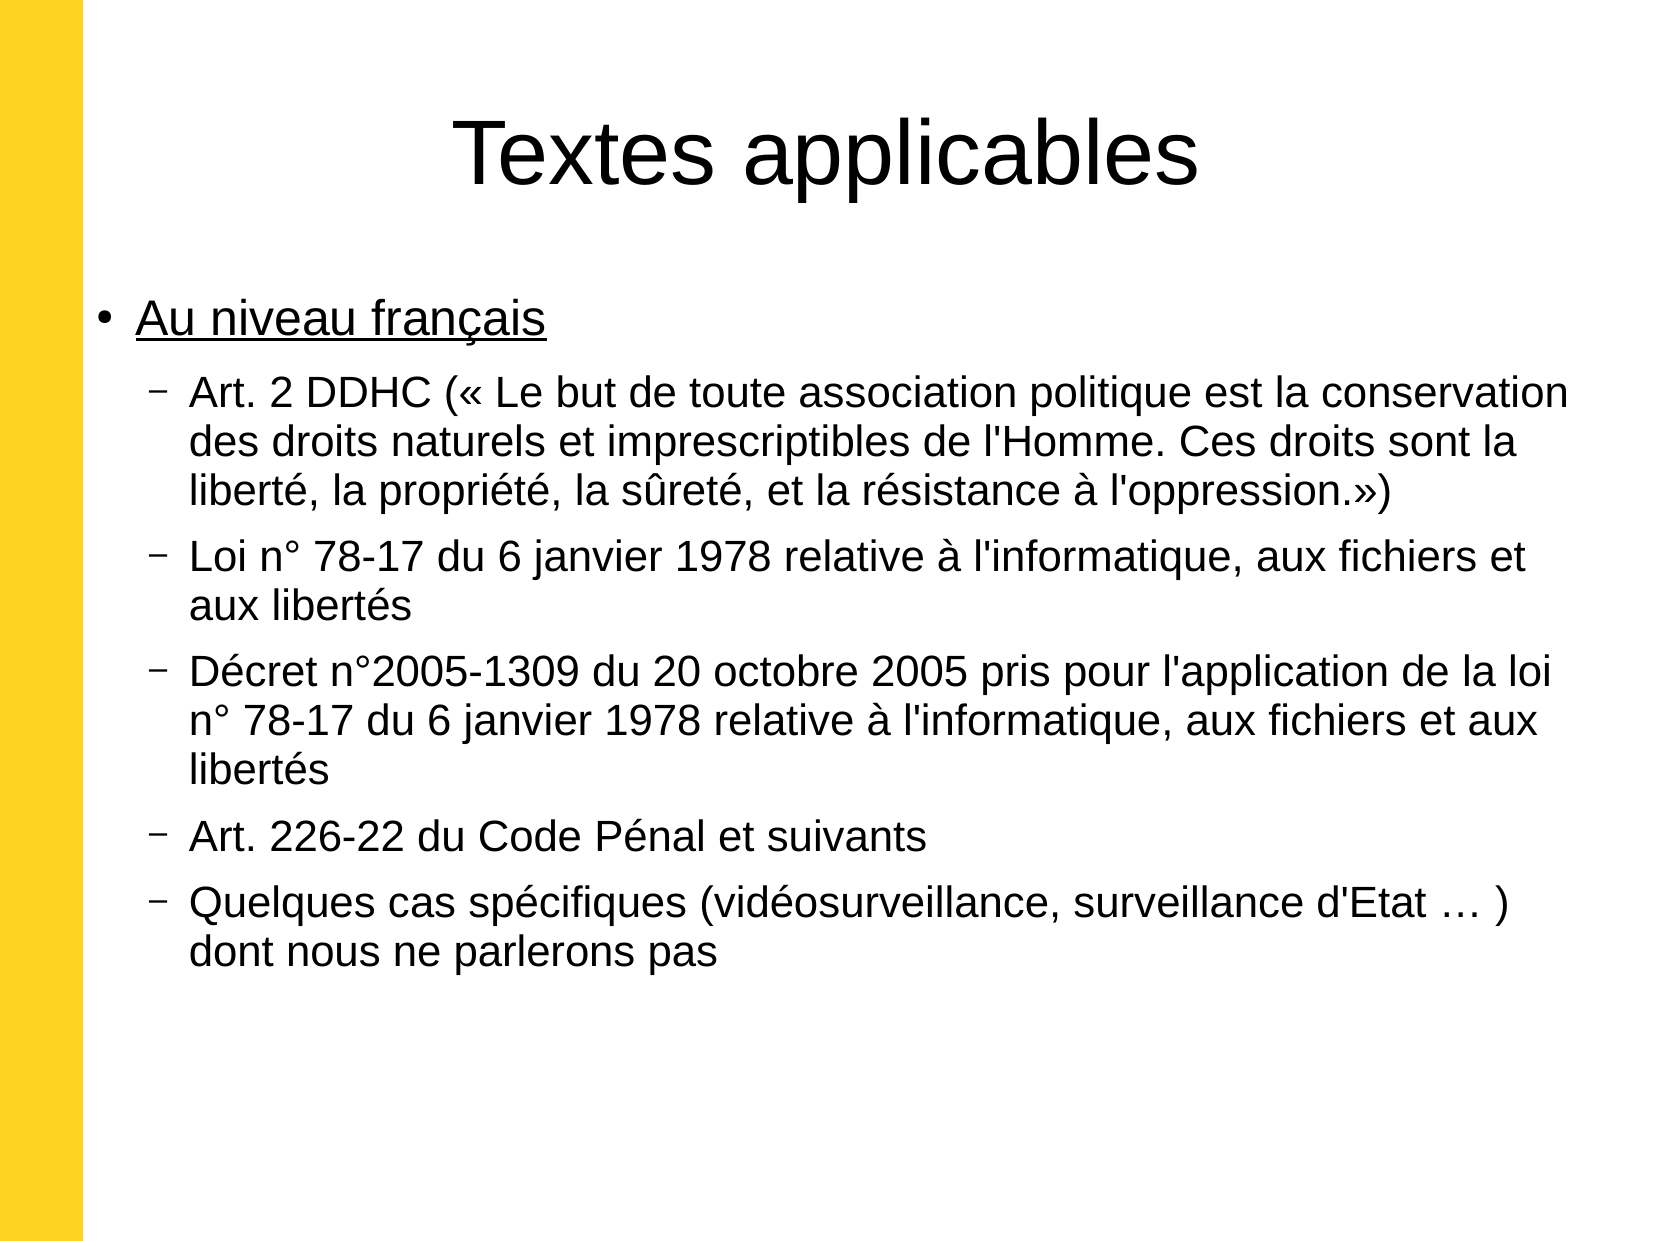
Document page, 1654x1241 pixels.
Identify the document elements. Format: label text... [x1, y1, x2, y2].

text_box [0, 0, 83, 1241]
title Textes applicables [83, 49, 1571, 257]
list Au niveau français Art. 2 DDHC (« Le but de toute association politique est la conservation des droits naturels et imprescriptibles de l'Homme. Ces droits sont la liberté, la propriété, la sûreté, et la résistance à l'oppression.») Loi n° 78-17 du 6 janvier 1978 relative à l'informatique, aux fichiers et aux libertés Décret n°2005-1309 du 20 octobre 2005 pris pour l'application de la loi n° 78-17 du 6 janvier 1978 relative à l'informatique, aux fichiers et aux libertés Art. 226-22 du Code Pénal et suivants Quelques cas spécifiques (vidéosurveillance, surveillance d'Etat … ) dont nous ne parlerons pas [83, 290, 1571, 1010]
